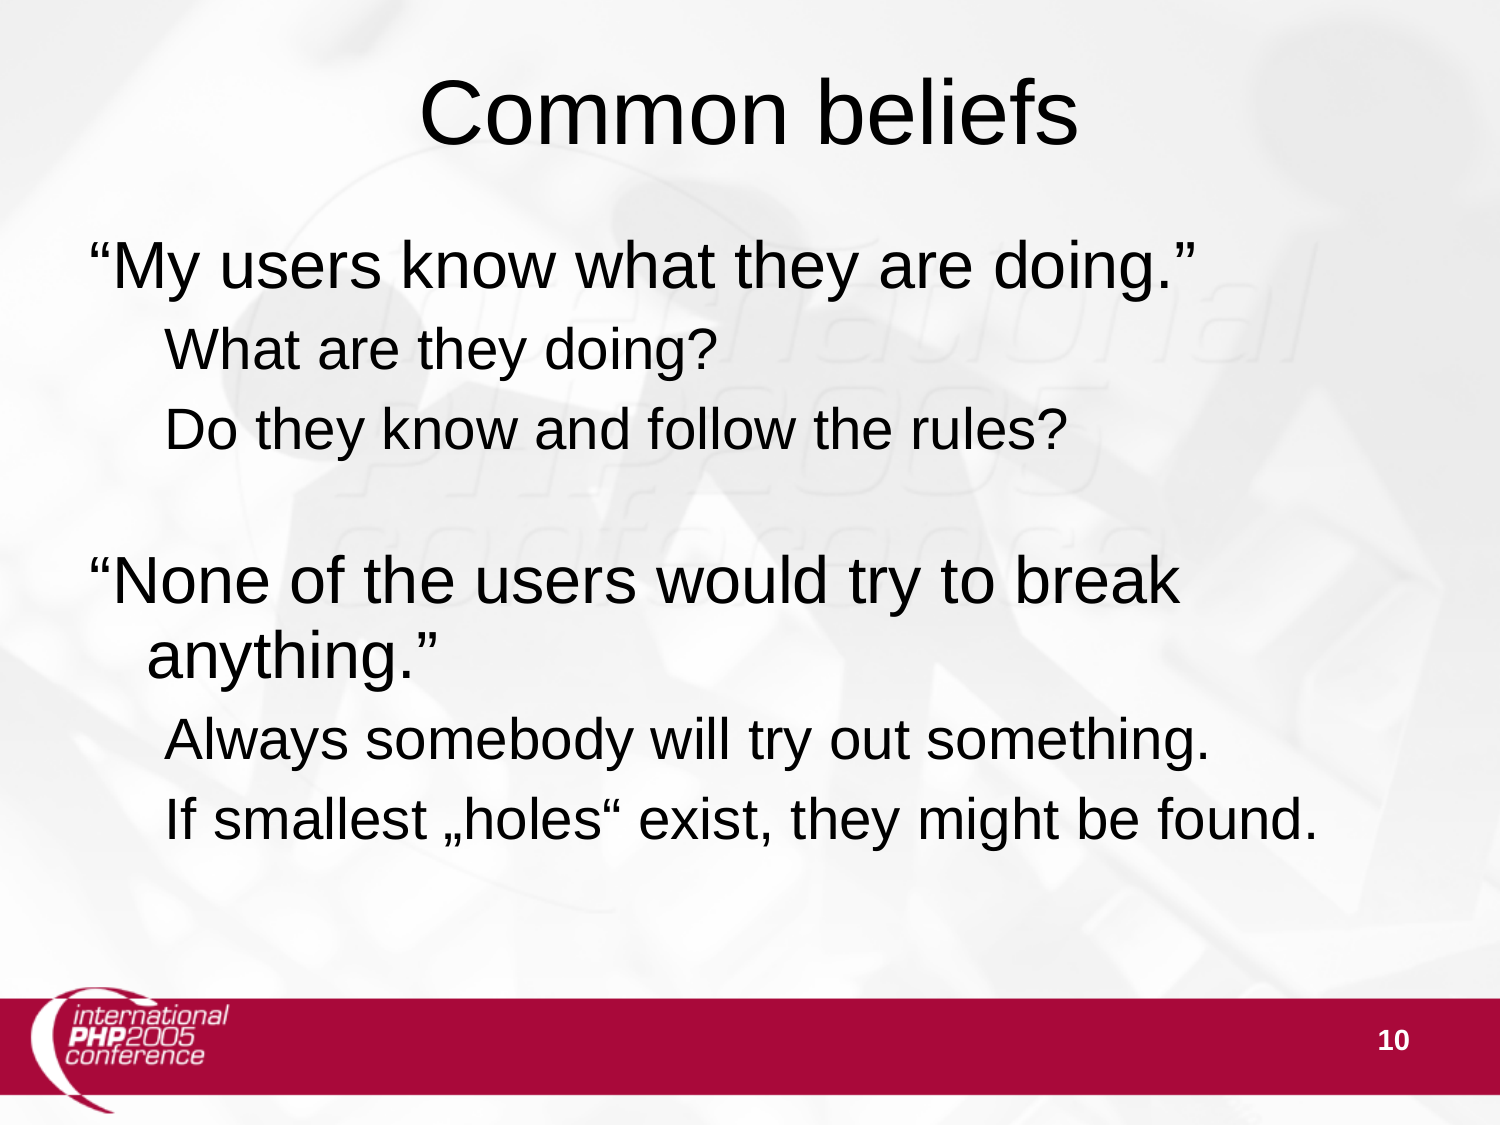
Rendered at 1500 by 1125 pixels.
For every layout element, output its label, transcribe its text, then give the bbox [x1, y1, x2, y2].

picture [0, 0, 1500, 1125]
list “My users know what they are doing.” What are they doing? Do they know and follow the rules? “None of the users would try to break anything.” Always somebody will try out something. If smallest „holes“ exist, they might be found. [75, 220, 1426, 977]
title Common beliefs [75, 18, 1426, 207]
